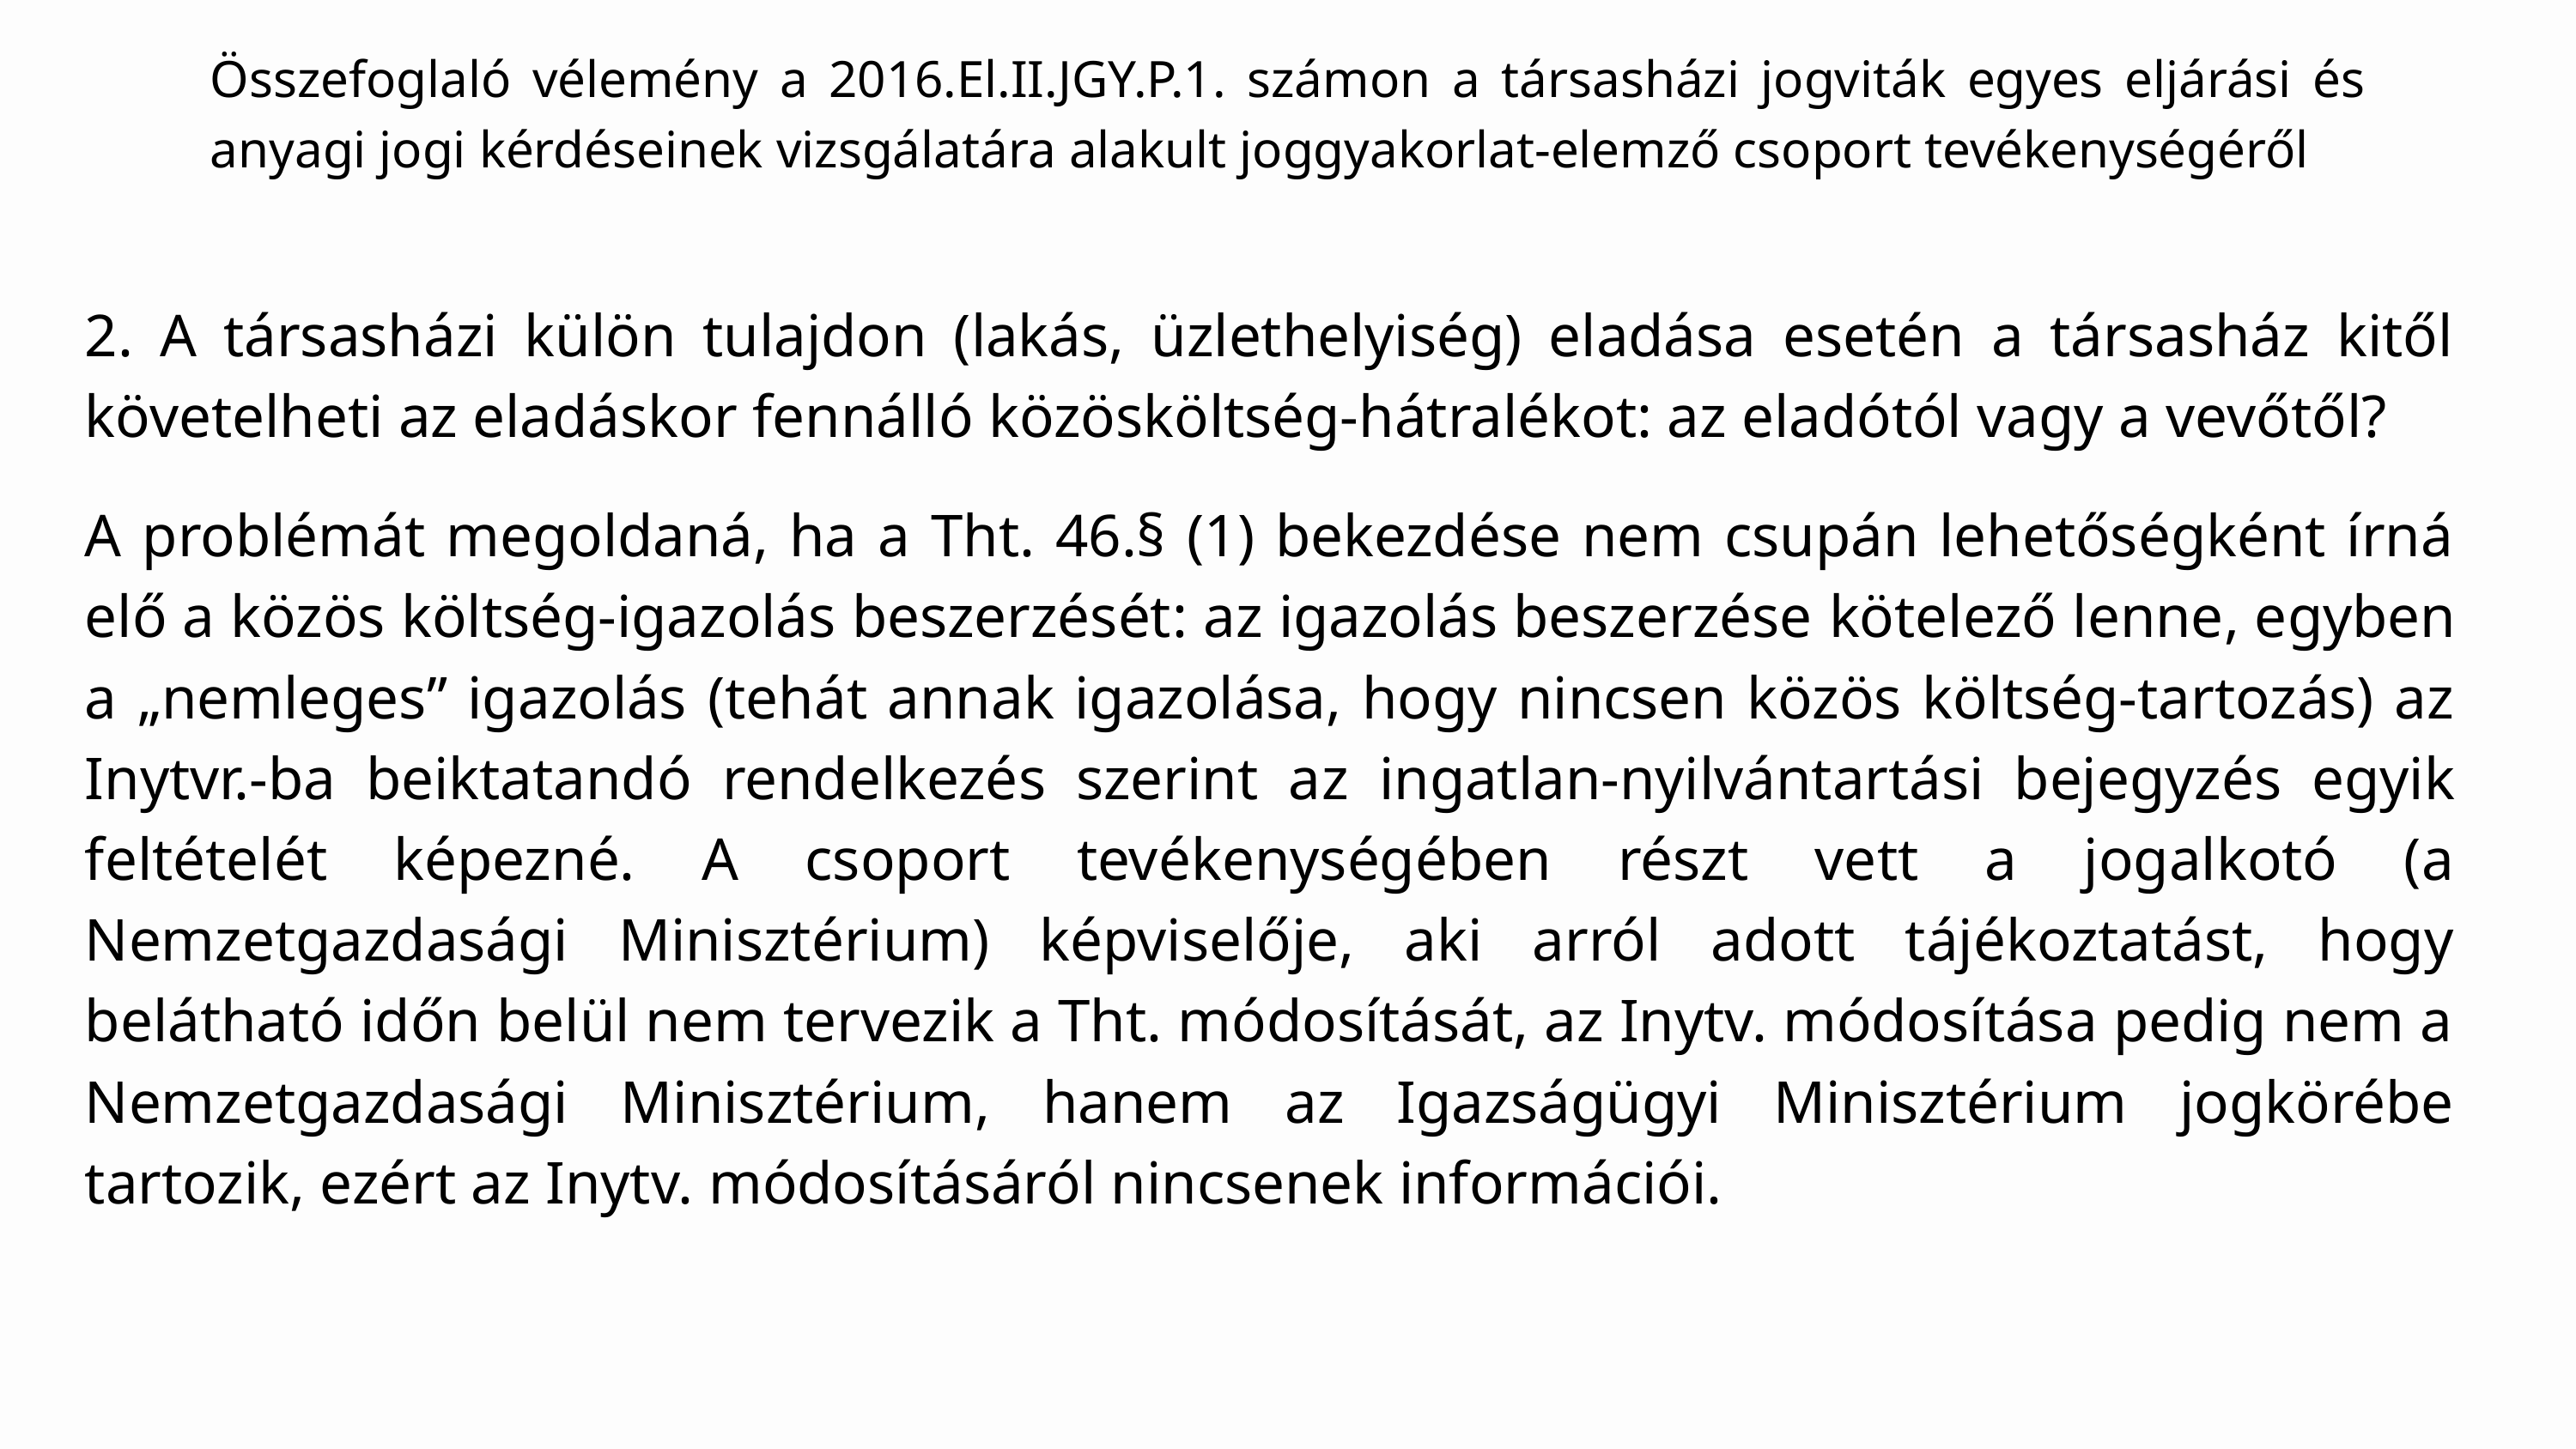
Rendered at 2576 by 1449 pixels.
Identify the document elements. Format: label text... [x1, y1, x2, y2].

text_box Összefoglaló vélemény a 2016.El.II.JGY.P.1. számon a társasházi jogviták egyes eljárási és anyagi jogi kérdéseinek vizsgálatára alakult joggyakorlat-elemző csoport tevékenységéről [210, 37, 2366, 248]
text_box 2. A társasházi külön tulajdon (lakás, üzlethelyiség) eladása esetén a társasház kitől követelheti az eladáskor fennálló közösköltség-hátralékot: az eladótól vagy a vevőtől? A problémát megoldaná, ha a Tht. 46.§ (1) bekezdése nem csupán lehetőségként írná elő a közös költség-igazolás beszerzését: az igazolás beszerzése kötelező lenne, egyben a „nemleges” igazolás (tehát annak igazolása, hogy nincsen közös költség-tartozás) az Inytvr.-ba beiktatandó rendelkezés szerint az ingatlan-nyilvántartási bejegyzés egyik feltételét képezné. A csoport tevékenységében részt vett a jogalkotó (a Nemzetgazdasági Minisztérium) képviselője, aki arról adott tájékoztatást, hogy belátható időn belül nem tervezik a Tht. módosítását, az Inytv. módosítása pedig nem a Nemzetgazdasági Minisztérium, hanem az Igazságügyi Minisztérium jogkörébe tartozik, ezért az Inytv. módosításáról nincsenek információi. [84, 287, 2457, 1296]
